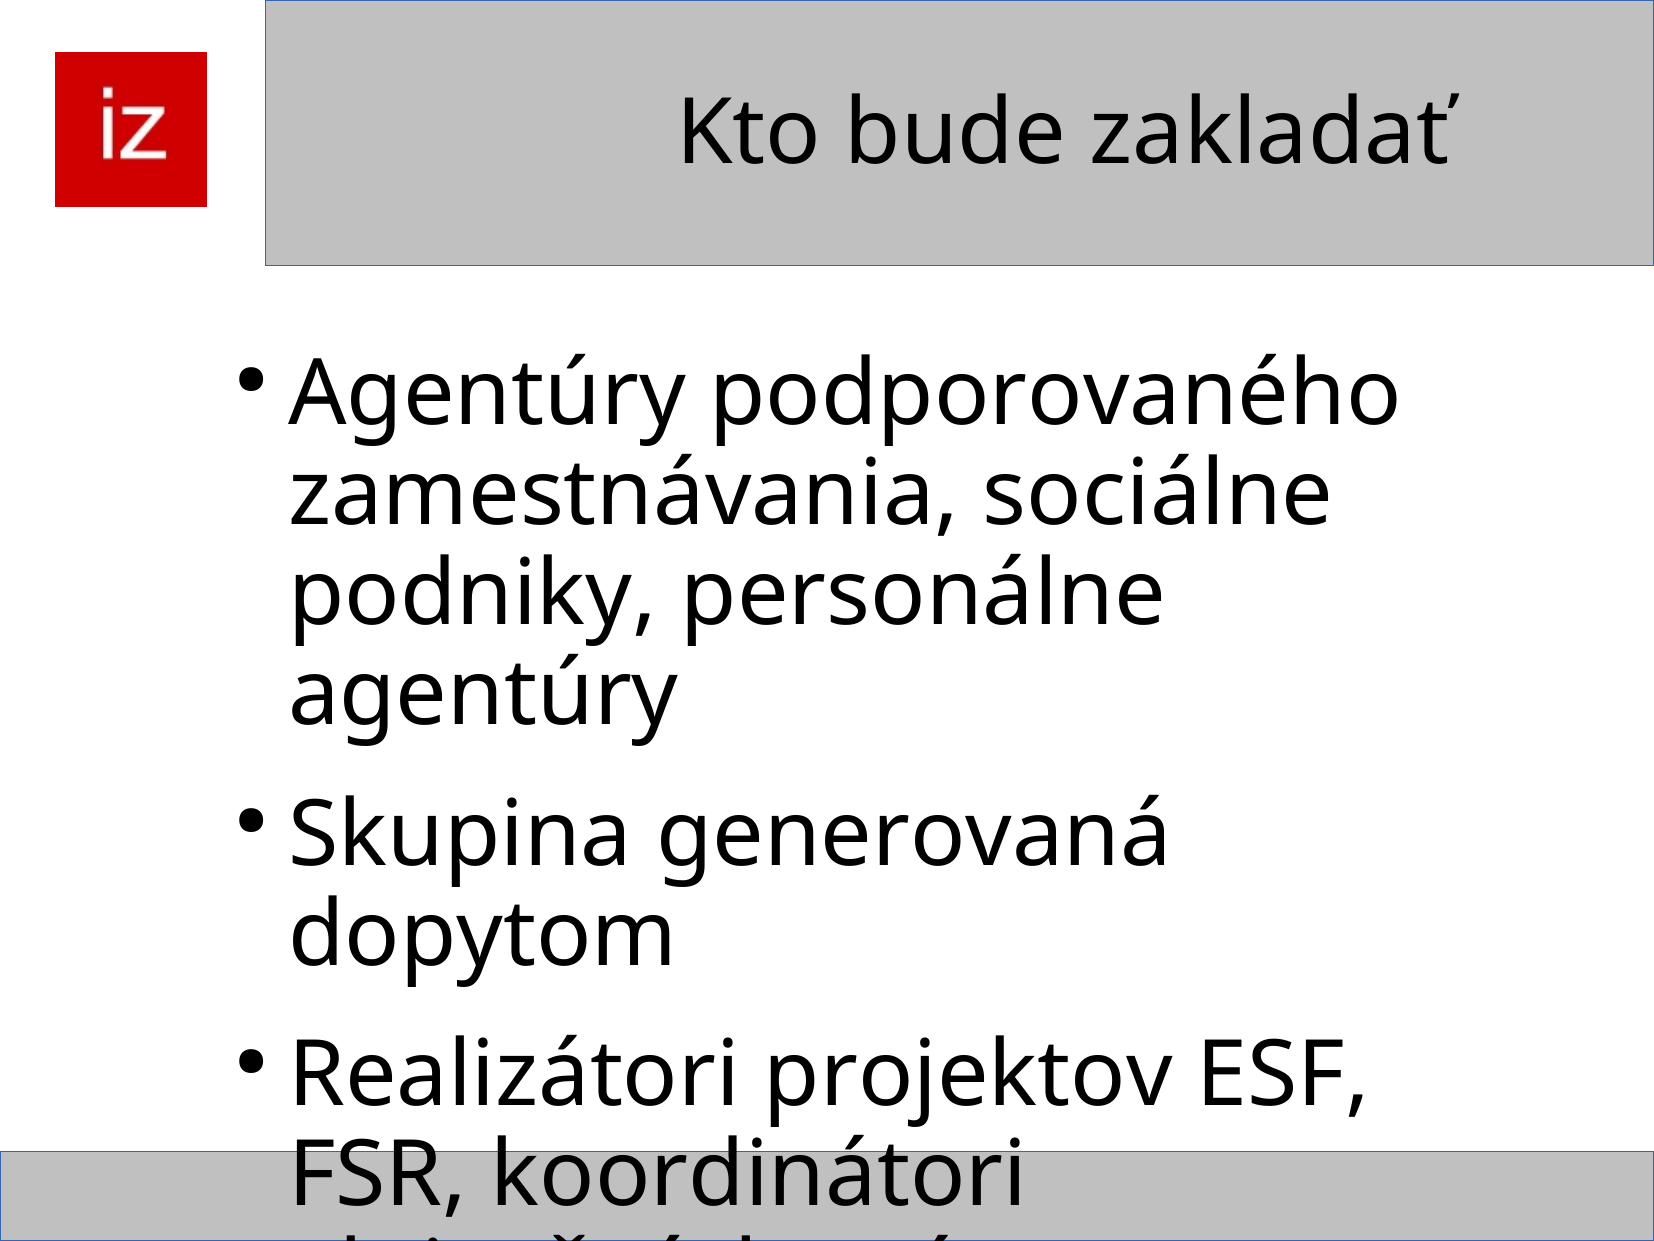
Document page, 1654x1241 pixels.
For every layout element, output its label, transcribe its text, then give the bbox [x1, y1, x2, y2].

picture [55, 52, 207, 207]
list Agentúry podporovaného zamestnávania, sociálne podniky, personálne agentúry Skupina generovaná dopytom Realizátori projektov ESF, FSR, koordinátori aktivačných prác, povodňovej ochrany ... [121, 344, 1533, 1193]
title Kto bude zakladať [561, 29, 1565, 237]
